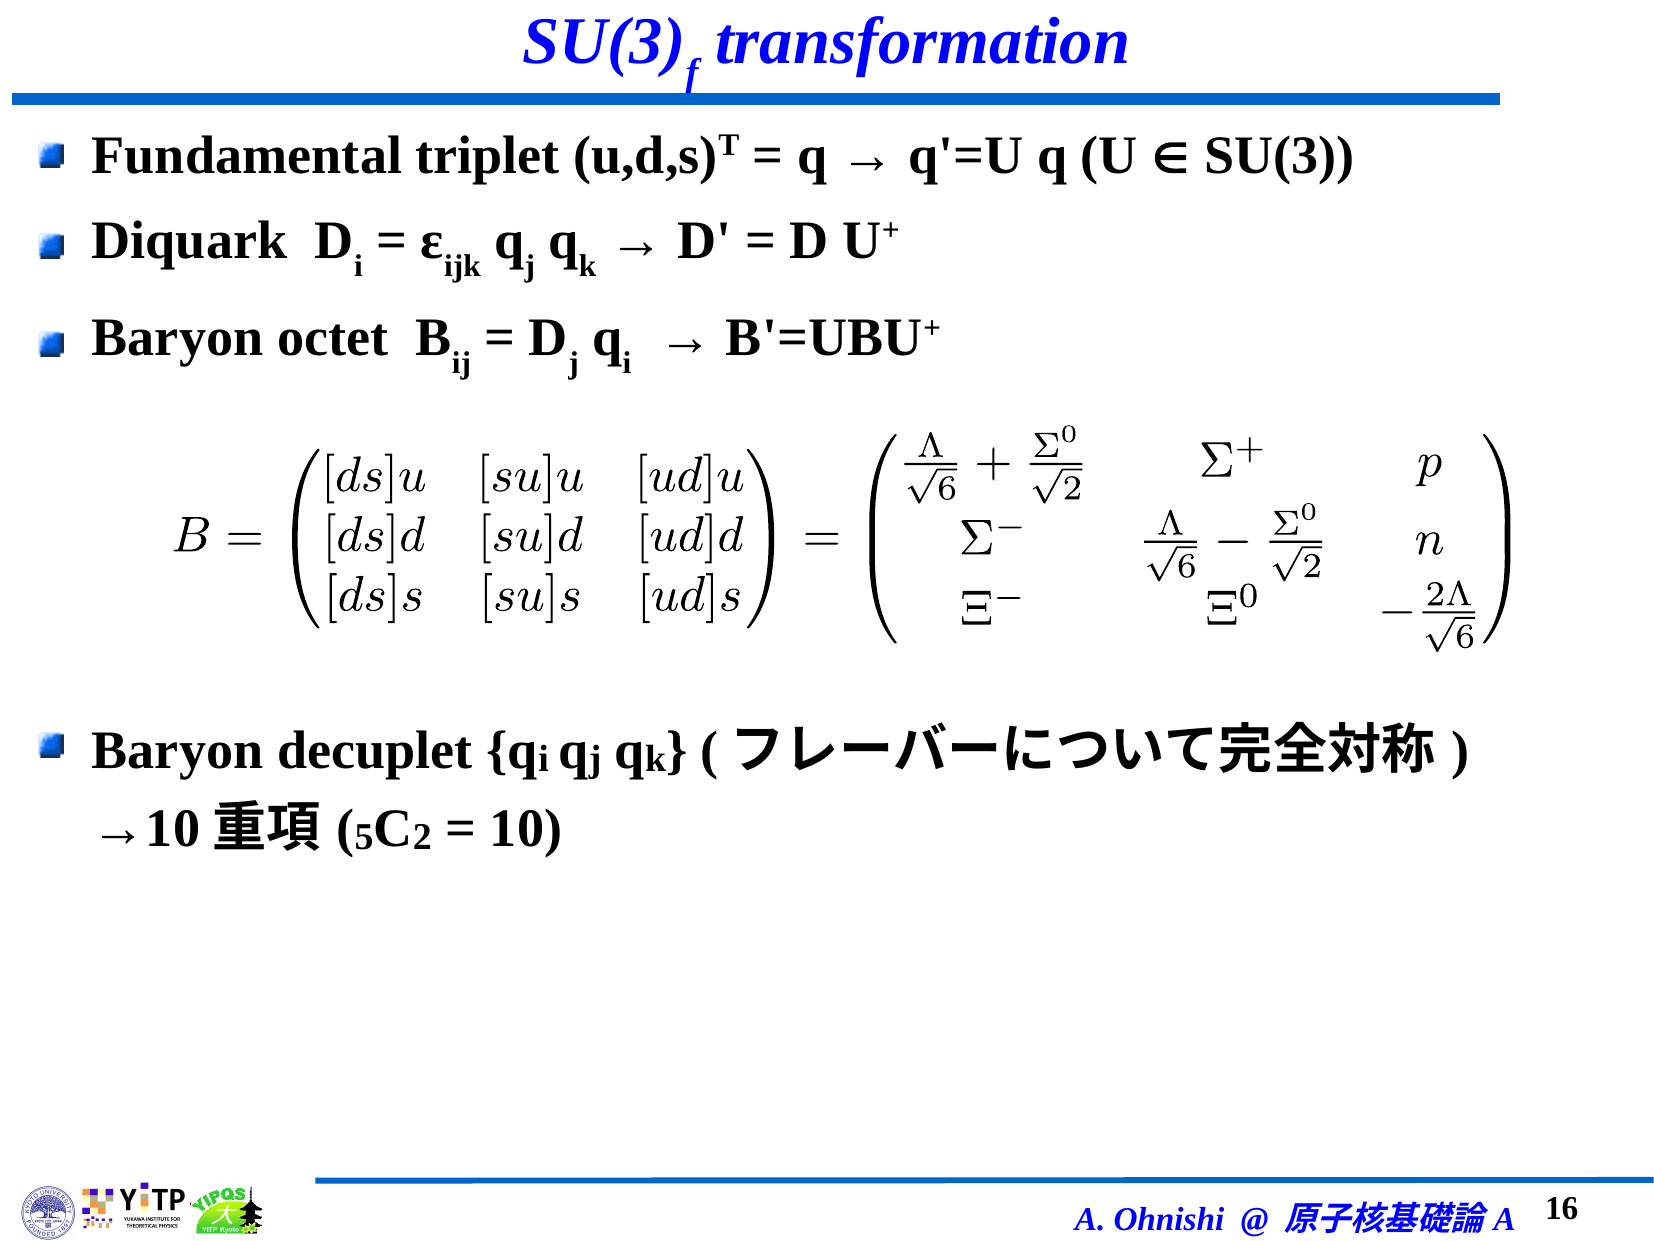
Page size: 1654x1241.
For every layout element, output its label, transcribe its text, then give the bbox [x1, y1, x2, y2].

list Fundamental triplet (u,d,s)T = q → q'=U q (U  SU(3)) Diquark Di = εijk qj qk → D' = D U+ Baryon octet Bij = Dj qi → B'=UBU+ Baryon decuplet {qi qj qk} (フレーバーについて完全対称) →10重項(5C2 = 10) [20, 124, 1621, 1137]
text_box [171, 425, 1525, 652]
picture [77, 1179, 263, 1234]
title SU(3)f transformation [0, 0, 1654, 99]
picture [20, 1185, 76, 1241]
